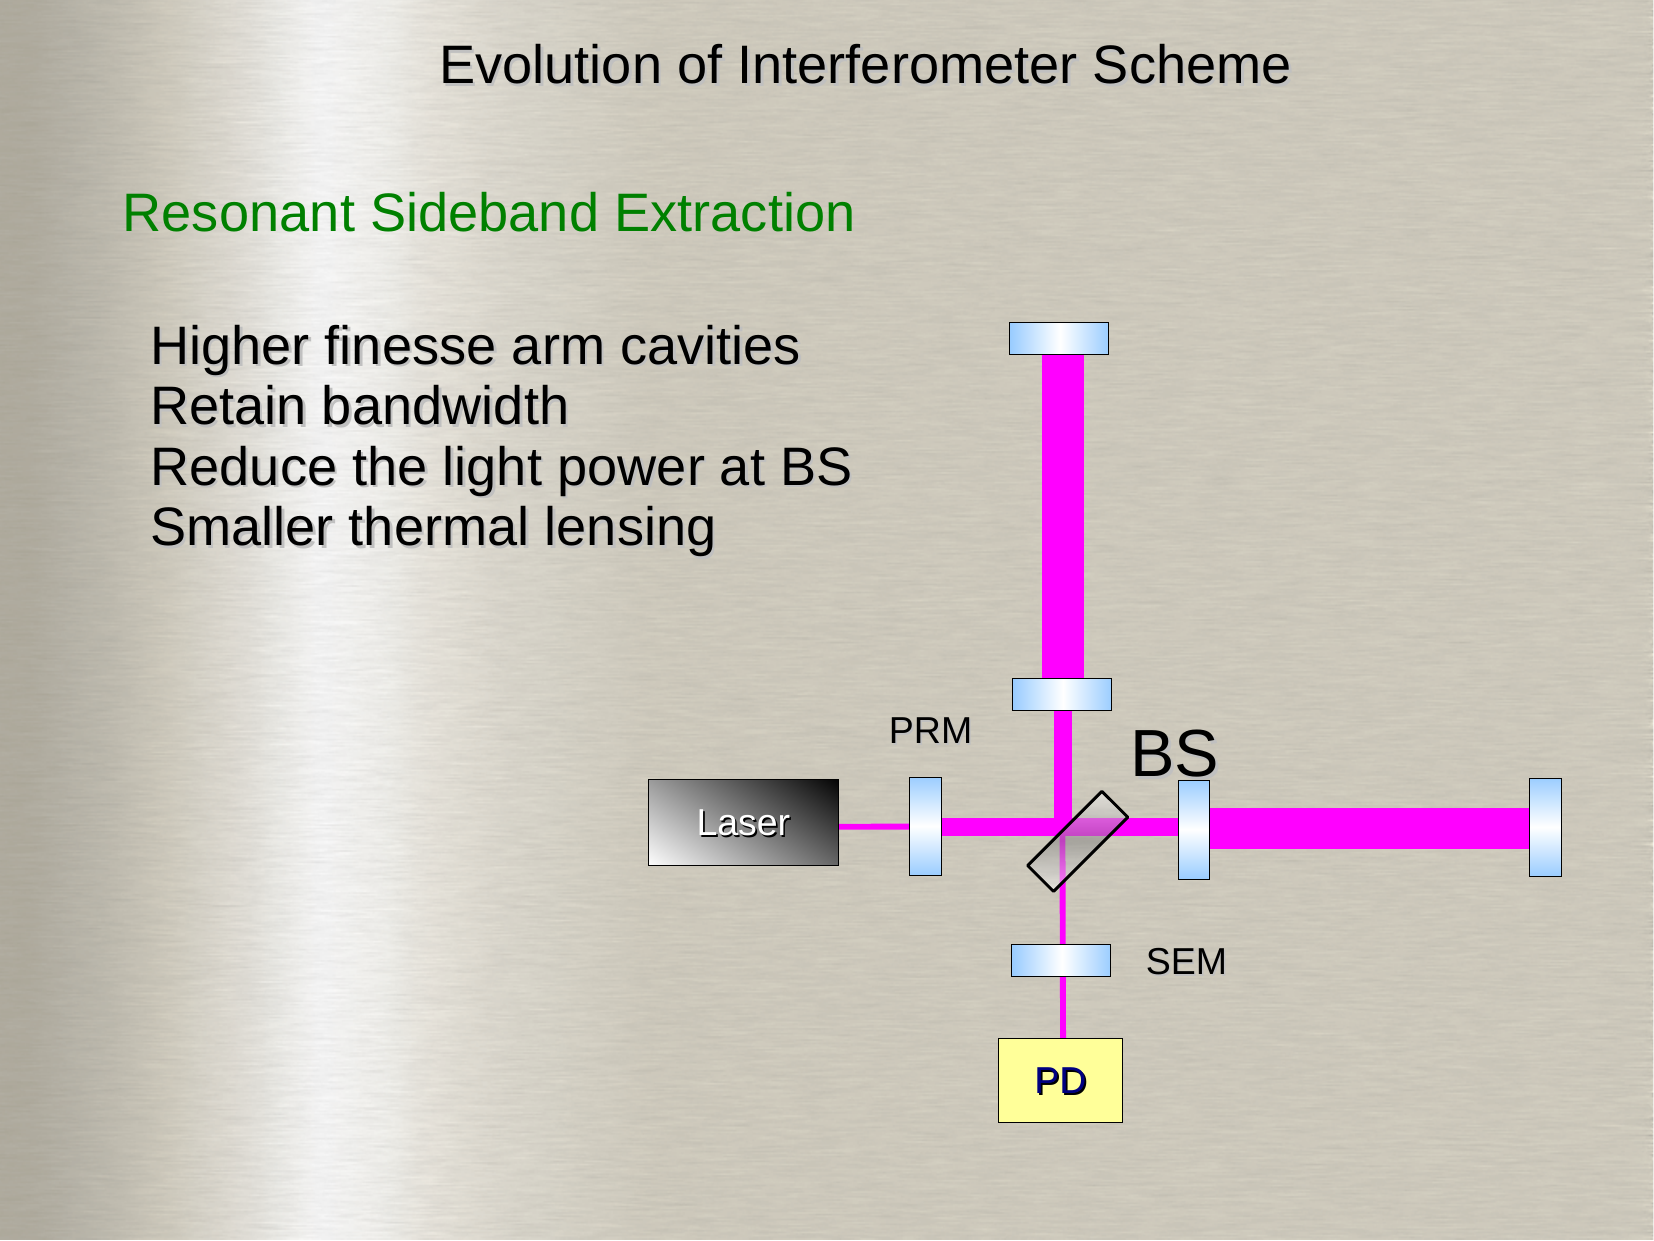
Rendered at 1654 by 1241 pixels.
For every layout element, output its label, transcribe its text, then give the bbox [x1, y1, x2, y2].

text_box [1009, 322, 1109, 355]
text_box [1011, 944, 1111, 977]
text_box Higher finesse arm cavities Retain bandwidth Reduce the light power at BS Smaller thermal lensing [135, 307, 869, 565]
text_box [909, 777, 942, 876]
text_box Laser [648, 779, 839, 866]
text_box [1012, 678, 1112, 711]
text_box Resonant Sideband Extraction [107, 174, 872, 250]
text_box Evolution of Interferometer Scheme [424, 27, 1309, 103]
text_box PRM [874, 702, 988, 760]
text_box PD [998, 1038, 1123, 1123]
text_box BS [1115, 708, 1235, 799]
text_box [1178, 780, 1210, 880]
picture [0, 0, 1654, 1240]
text_box SEM [1131, 933, 1243, 990]
text_box [1529, 778, 1562, 877]
text_box [1027, 791, 1128, 892]
